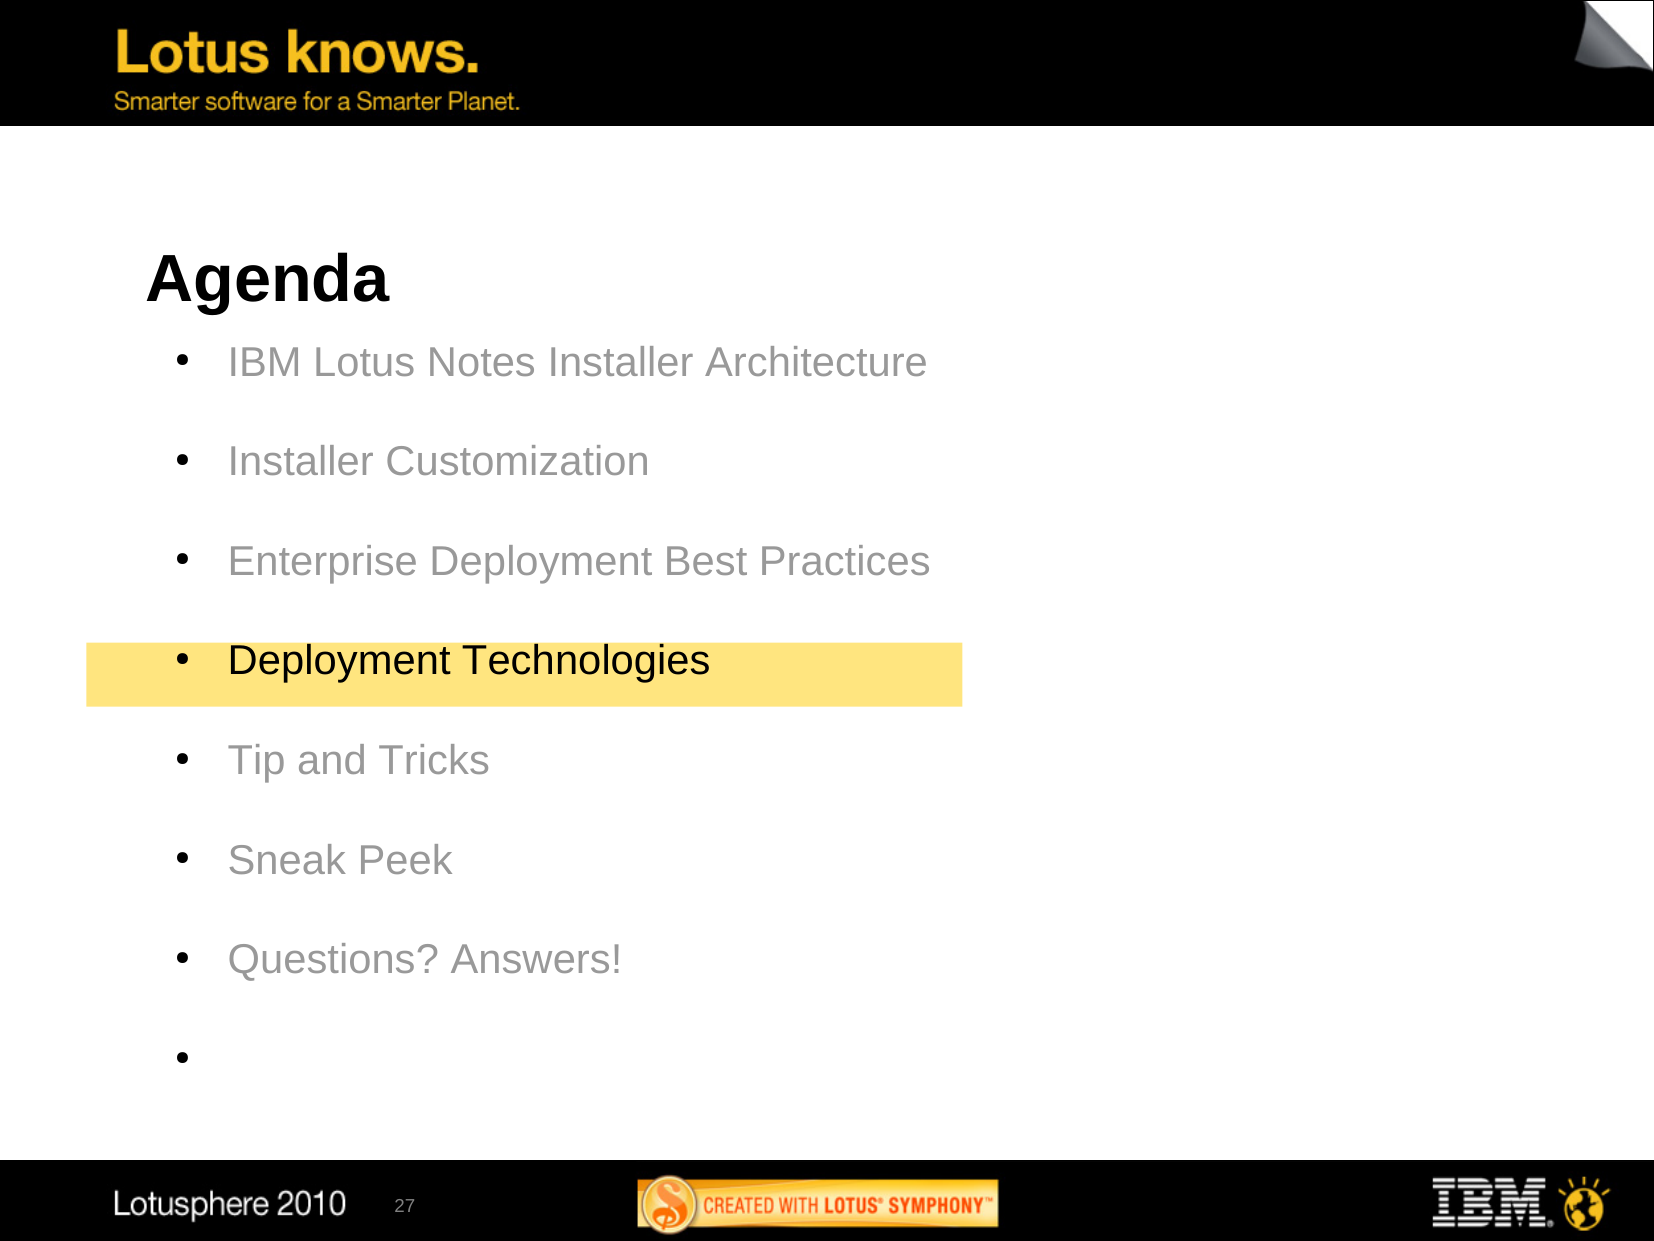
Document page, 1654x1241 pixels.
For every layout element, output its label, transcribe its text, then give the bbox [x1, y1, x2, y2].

picture [1, 1, 1653, 125]
title Agenda [145, 144, 1513, 316]
list IBM Lotus Notes Installer Architecture Installer Customization Enterprise Deployment Best Practices Deployment Technologies Tip and Tricks Sneak Peek Questions? Answers! [139, 338, 1552, 1111]
picture [1, 1161, 1653, 1241]
text_box [86, 643, 139, 707]
